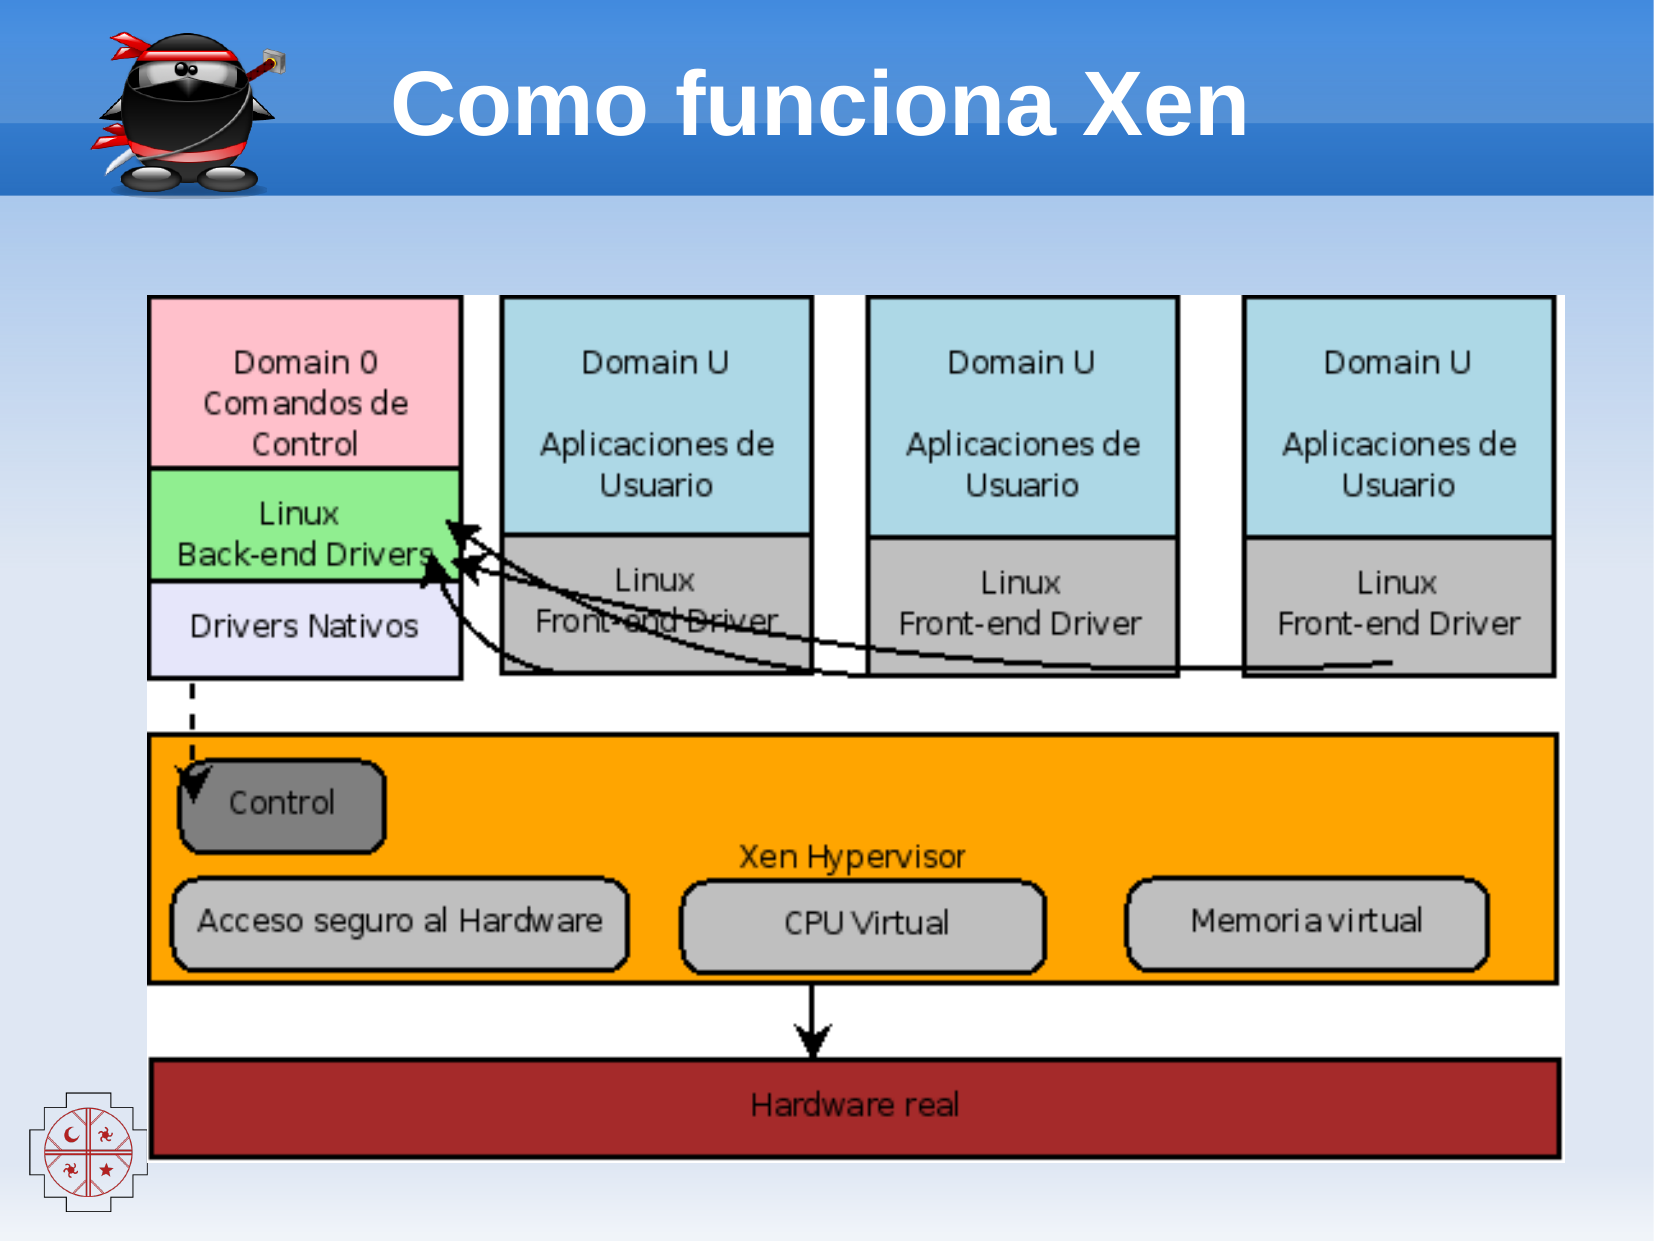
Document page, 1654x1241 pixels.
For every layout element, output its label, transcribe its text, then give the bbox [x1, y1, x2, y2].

picture [0, 0, 1654, 1241]
title Como funciona Xen [76, 7, 1565, 200]
